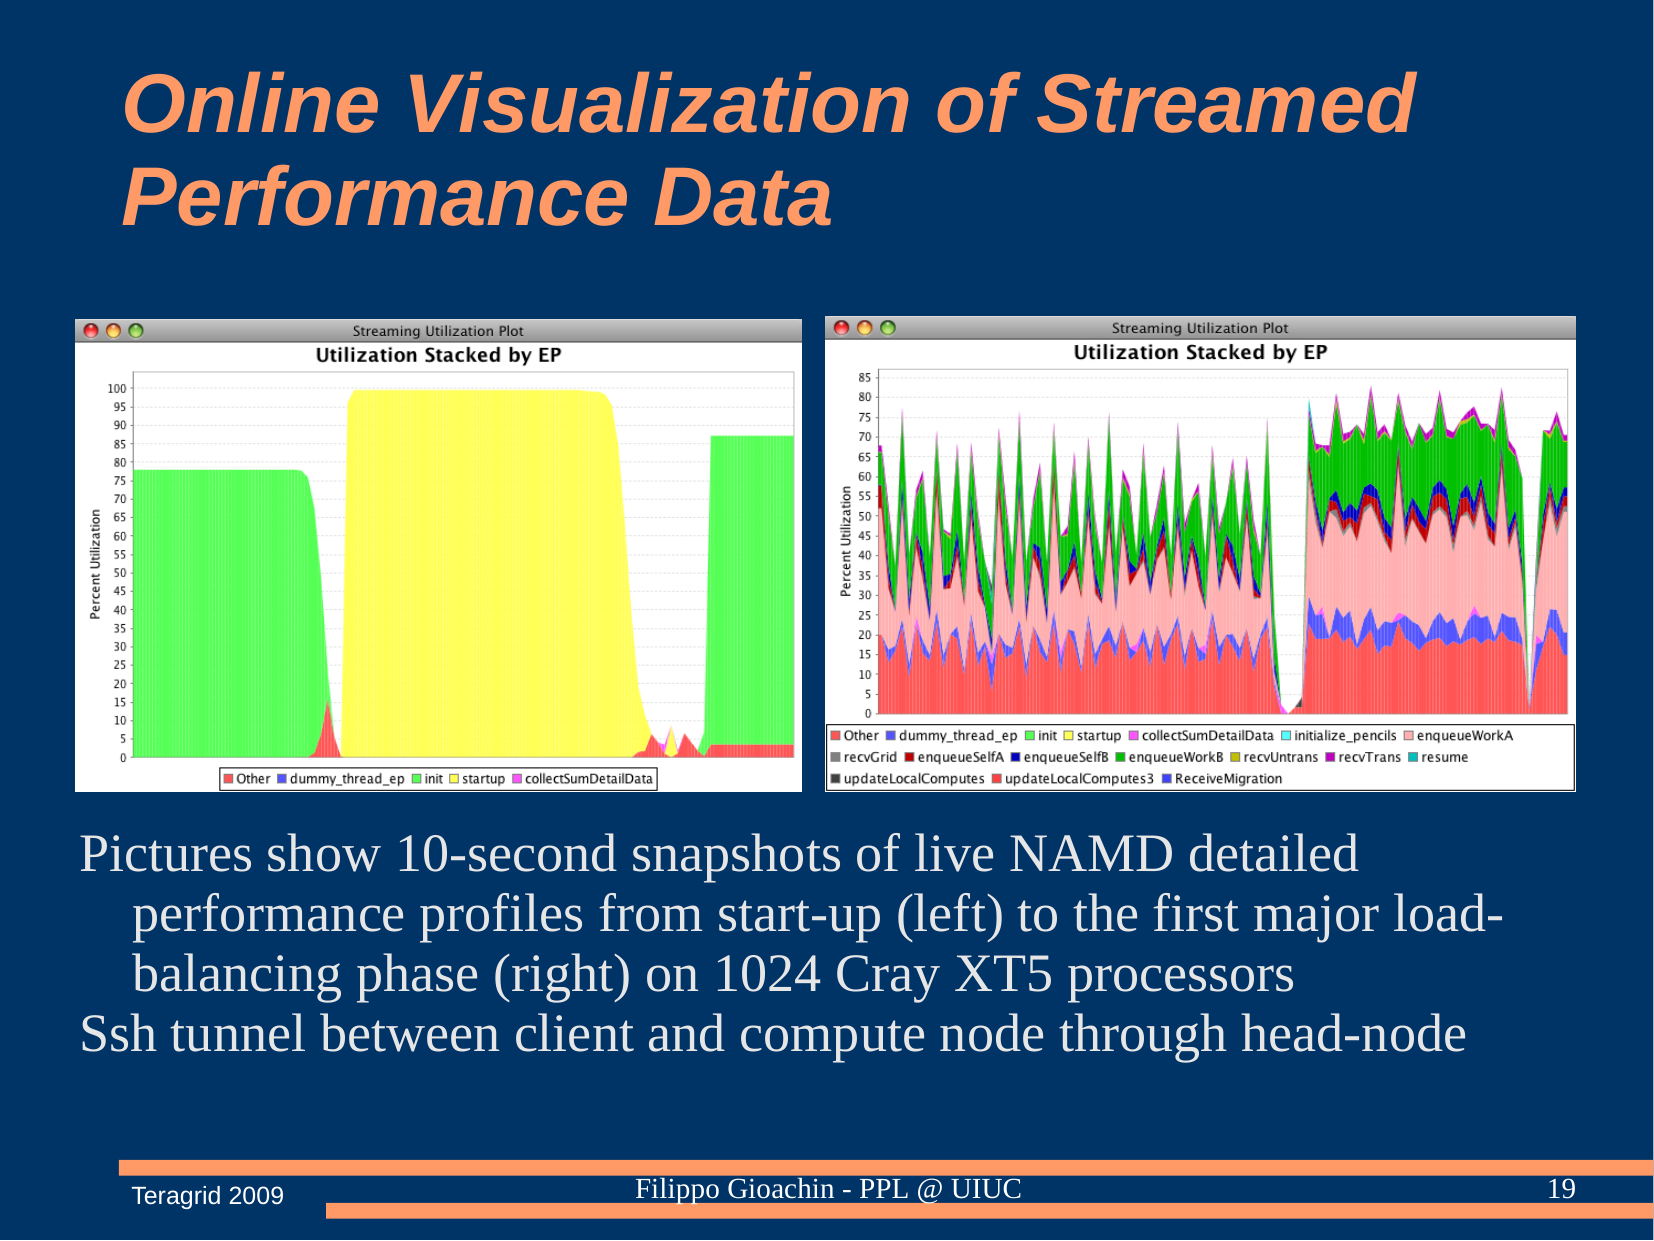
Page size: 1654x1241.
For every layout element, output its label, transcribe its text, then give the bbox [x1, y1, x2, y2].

picture [825, 316, 1576, 792]
picture [75, 319, 802, 792]
list Pictures show 10-second snapshots of live NAMD detailed performance profiles from start-up (left) to the first major load-balancing phase (right) on 1024 Cray XT5 processors Ssh tunnel between client and compute node through head-node [61, 822, 1576, 1150]
title Online Visualization of Streamed Performance Data [121, 46, 1534, 254]
